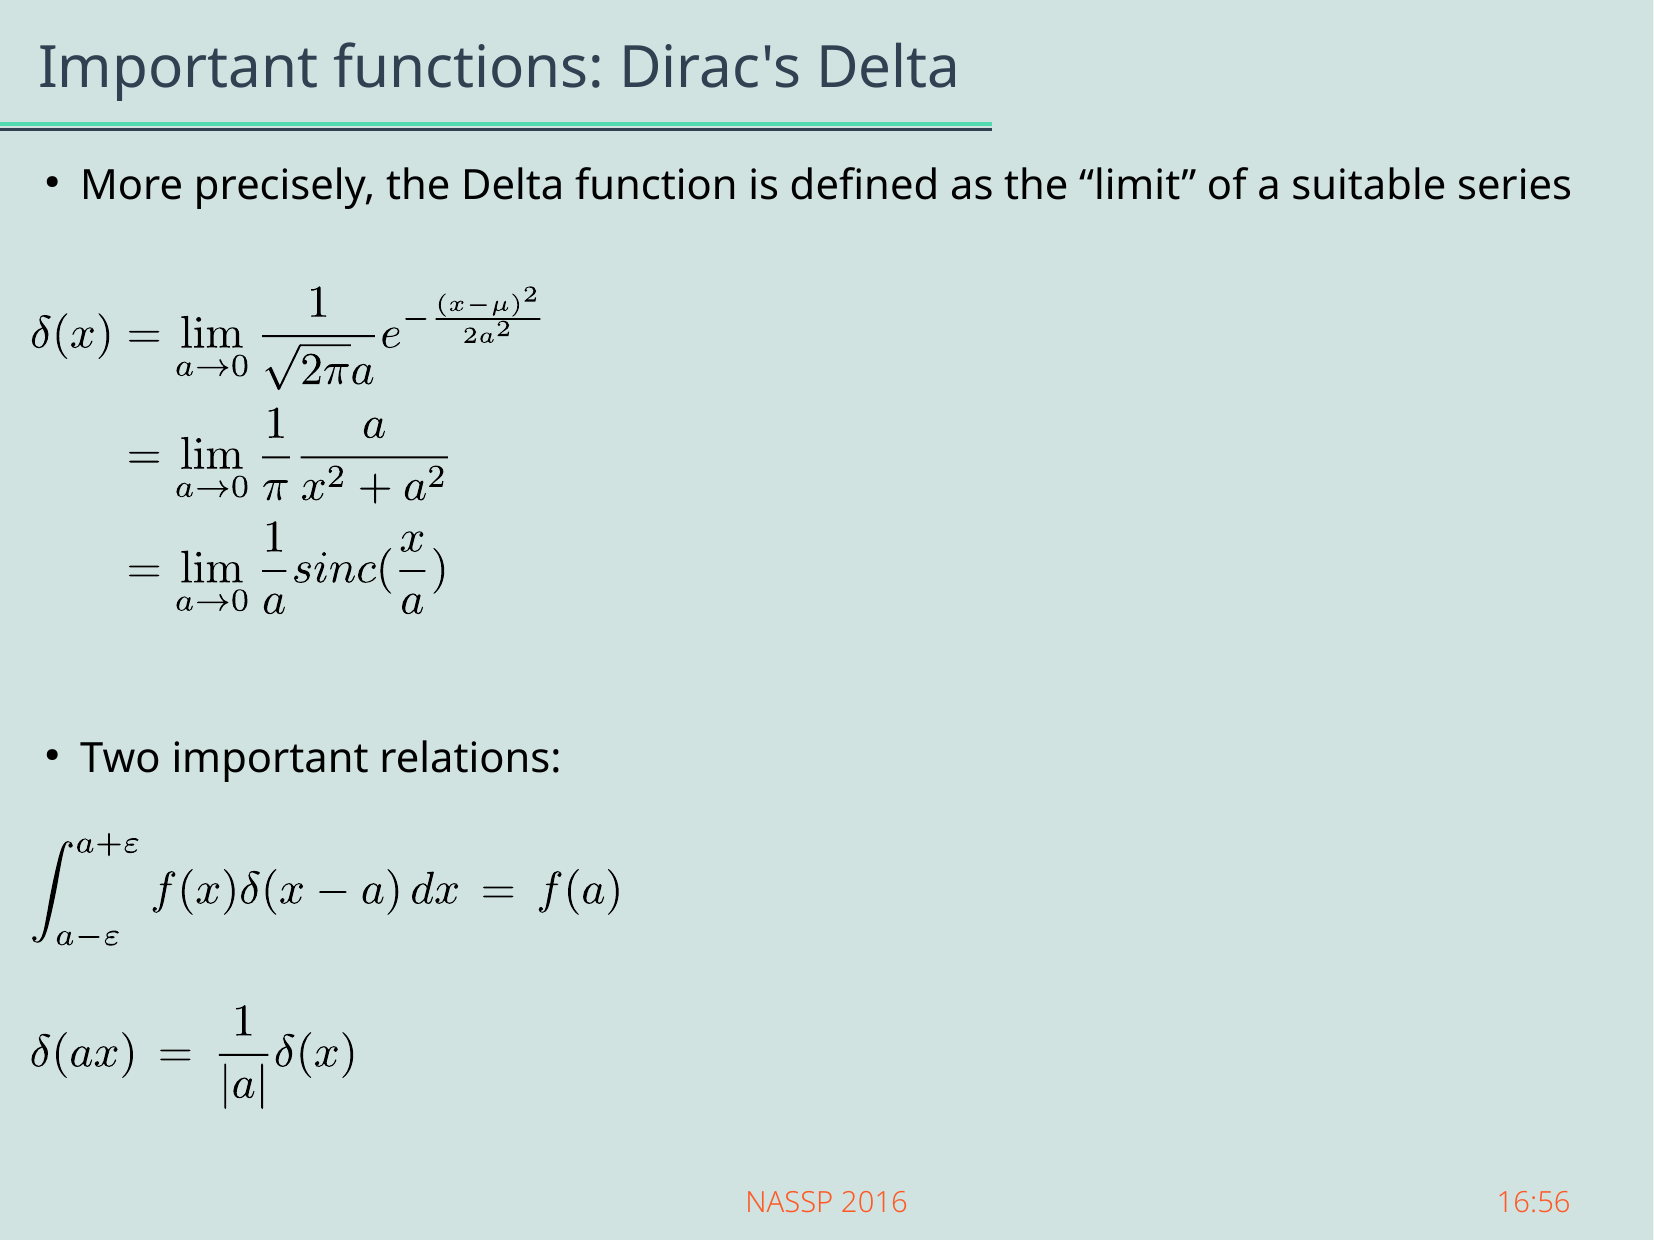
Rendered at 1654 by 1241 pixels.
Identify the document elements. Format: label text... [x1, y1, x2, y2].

text_box [29, 832, 624, 949]
text_box [29, 1005, 358, 1110]
text_box [30, 286, 541, 615]
text_box More precisely, the Delta function is defined as the “limit” of a suitable series Two important relations: [30, 147, 1637, 1170]
text_box Important functions: Dirac's Delta [23, 17, 1347, 103]
